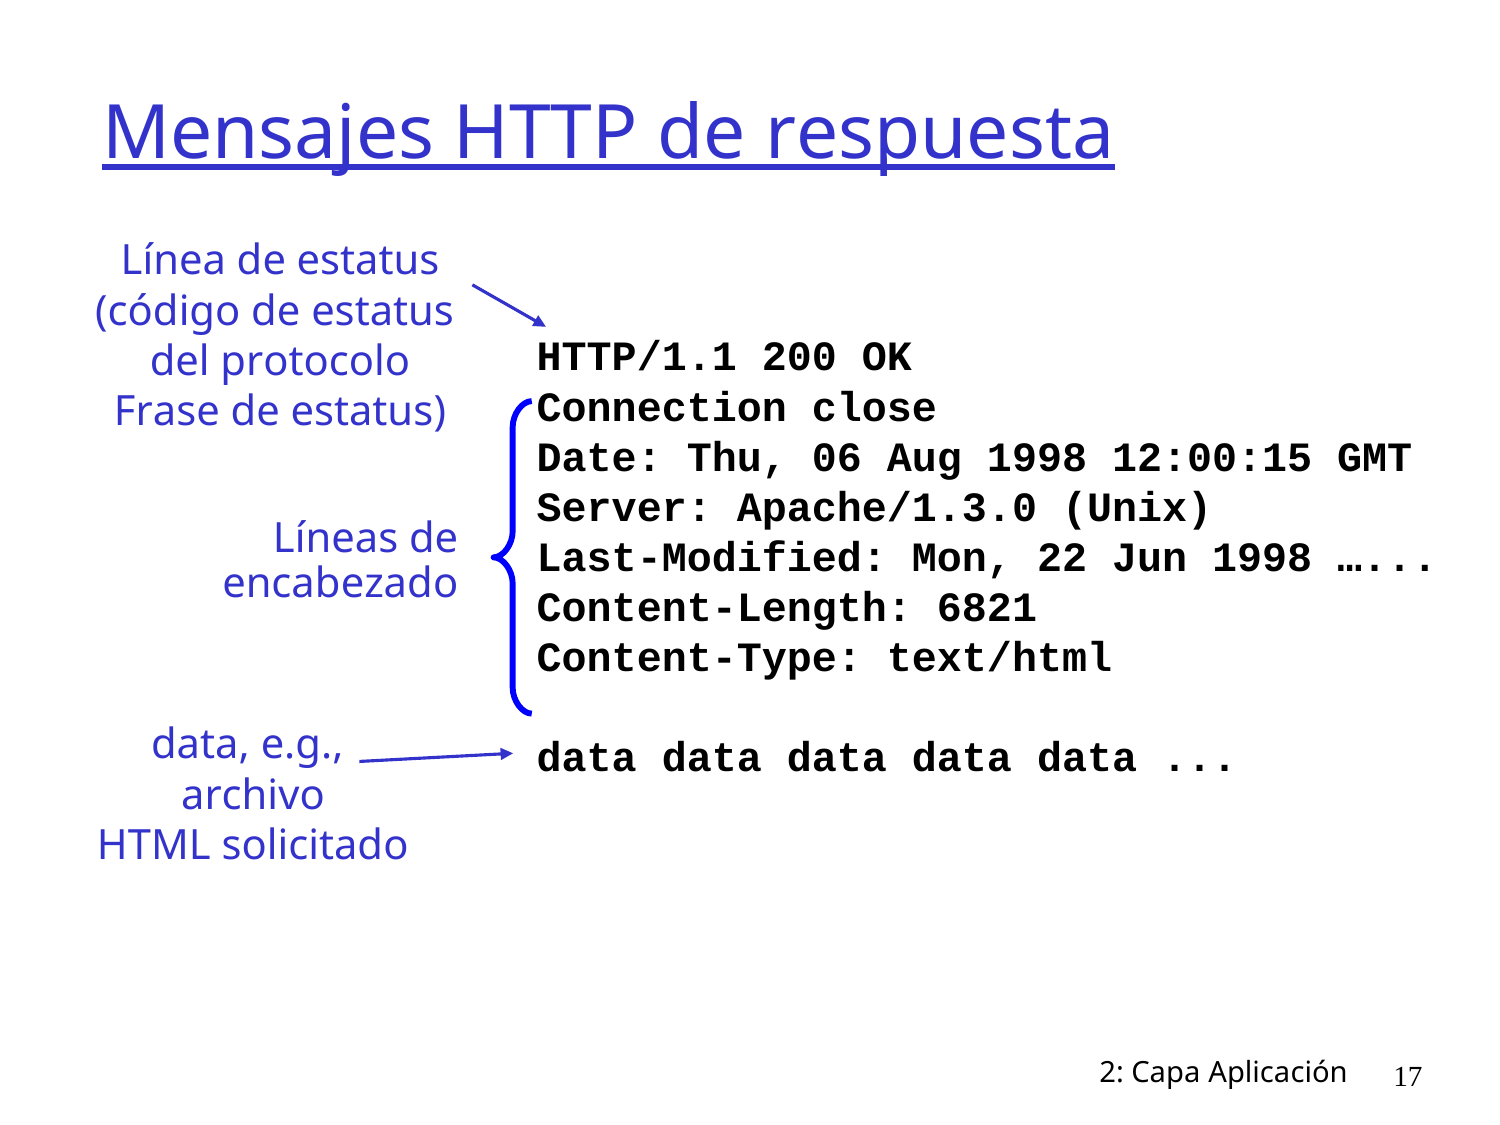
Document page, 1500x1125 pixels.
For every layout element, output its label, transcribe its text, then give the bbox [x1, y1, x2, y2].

text_box data, e.g., archivo HTML solicitado [82, 715, 424, 876]
title Mensajes HTTP de respuesta [87, 37, 1363, 225]
text_box Línea de estatus (código de estatus del protocolo Frase de estatus) [80, 230, 480, 442]
text_box HTTP/1.1 200 OK Connection close Date: Thu, 06 Aug 1998 12:00:15 GMT Server: Apache/1.3.0 (Unix) Last-Modified: Mon, 22 Jun 1998 …... Content-Length: 6821 Content-Type: text/html data data data data data ... [521, 326, 1477, 788]
text_box Líneas de encabezado [207, 508, 474, 615]
